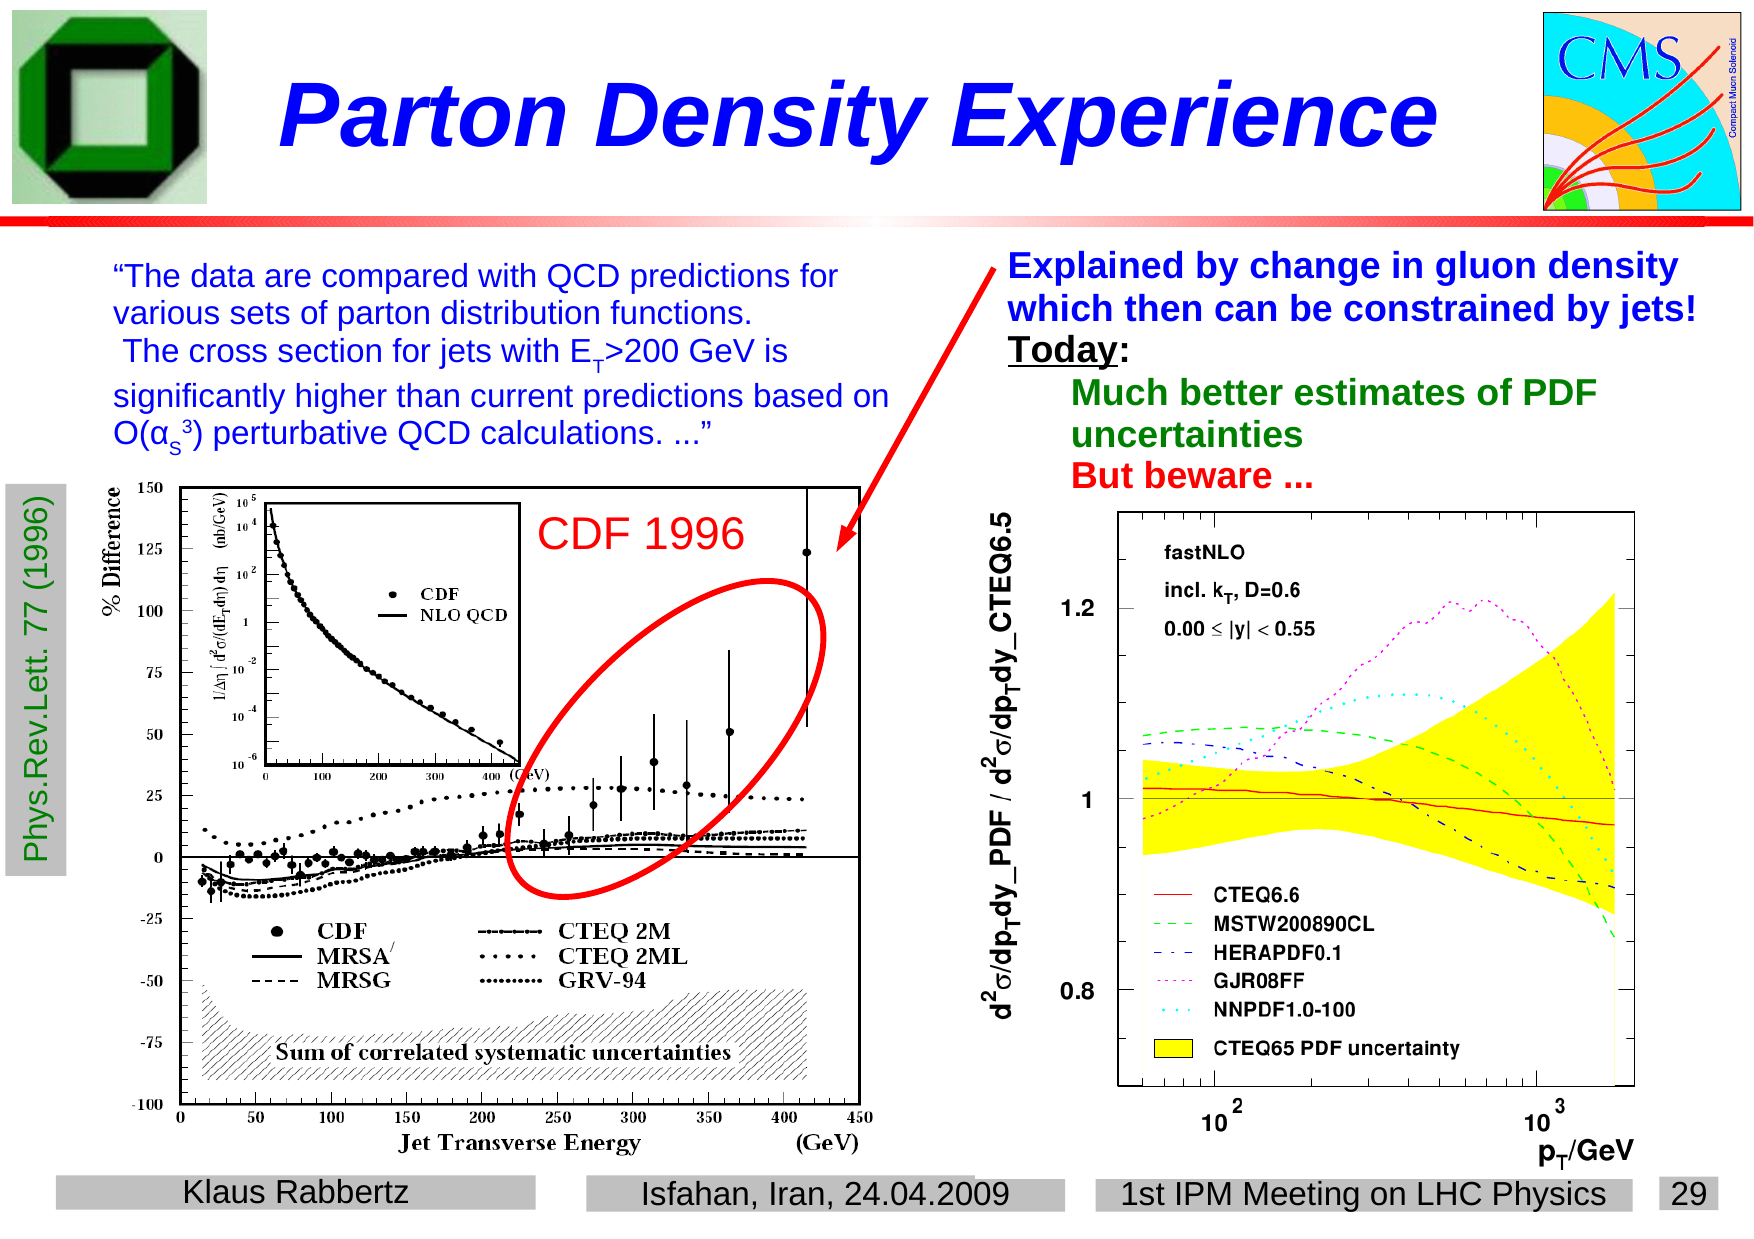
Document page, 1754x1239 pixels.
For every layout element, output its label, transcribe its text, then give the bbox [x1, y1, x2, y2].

text_box CDF 1996 [525, 496, 758, 571]
picture [12, 10, 207, 204]
title Parton Density Experience [220, 16, 1525, 213]
text_box Explained by change in gluon density which then can be constrained by jets! Today: Much better estimates of PDF uncertainties But beware ... [995, 233, 1711, 517]
picture [975, 500, 1642, 1179]
text_box “The data are compared with QCD predictions for various sets of parton distribution functions. The cross section for jets with ET>200 GeV is significantly higher than current predictions based on O(αS3) perturbative QCD calculations. ...” [101, 246, 903, 472]
picture [95, 473, 879, 1162]
text_box Phys.Rev.Lett. 77 (1996) [5, 484, 67, 876]
picture [1542, 11, 1742, 211]
